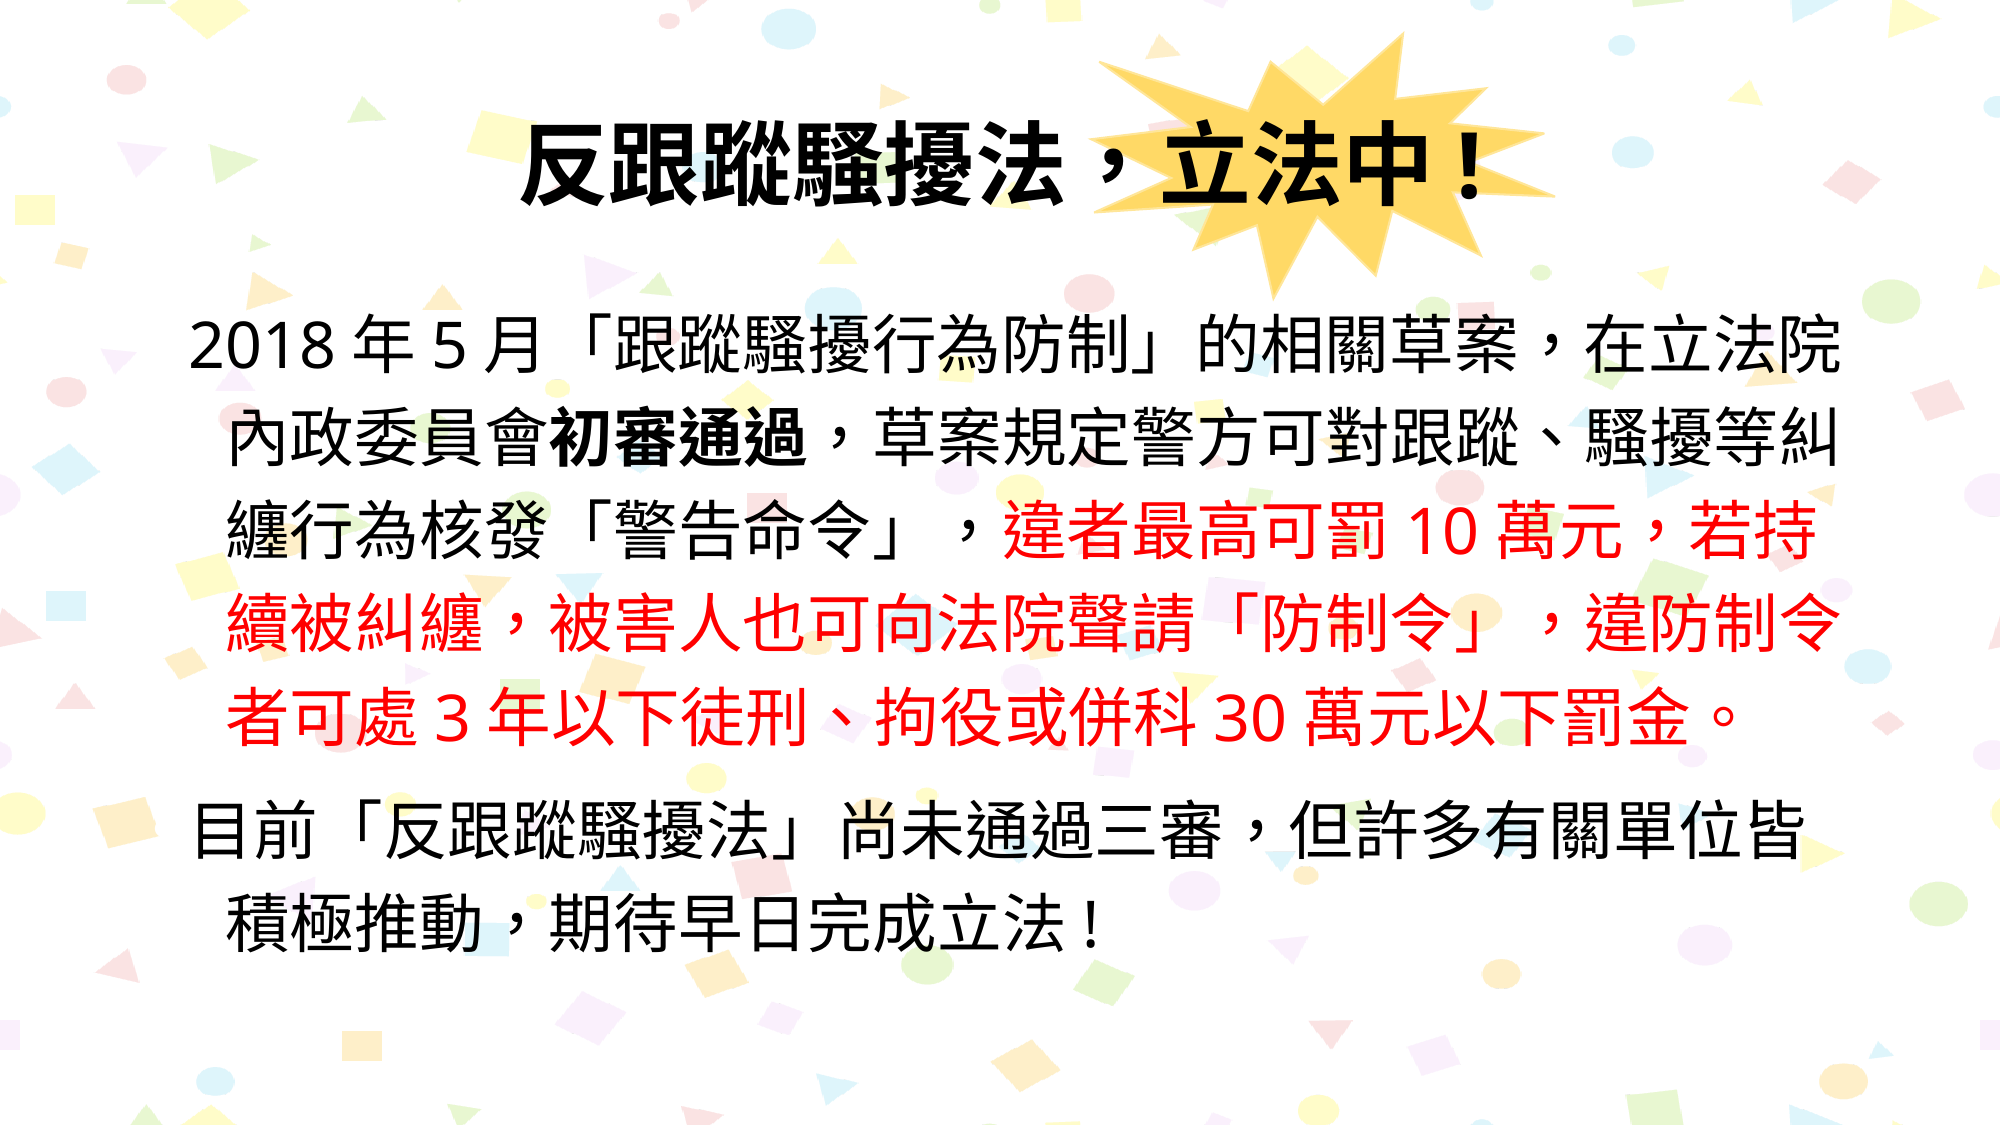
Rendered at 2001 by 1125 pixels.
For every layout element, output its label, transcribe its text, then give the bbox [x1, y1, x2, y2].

text_box [1374, 33, 1404, 59]
list 2018年5月「跟蹤騷擾行為防制」的相關草案，在立法院內政委員會初審通過，草案規定警方可對跟蹤、騷擾等糾纏行為核發「警告命令」，違者最高可罰10萬元，若持續被糾纏，被害人也可向法院聲請「防制令」，違防制令者可處3年以下徒刑、拘役或併科30萬元以下罰金。 目前「反跟蹤騷擾法」尚未通過三審，但許多有關單位皆積極推動，期待早日完成立法! [137, 280, 1863, 995]
title 反跟蹤騷擾法，立法中! [137, 59, 1863, 278]
